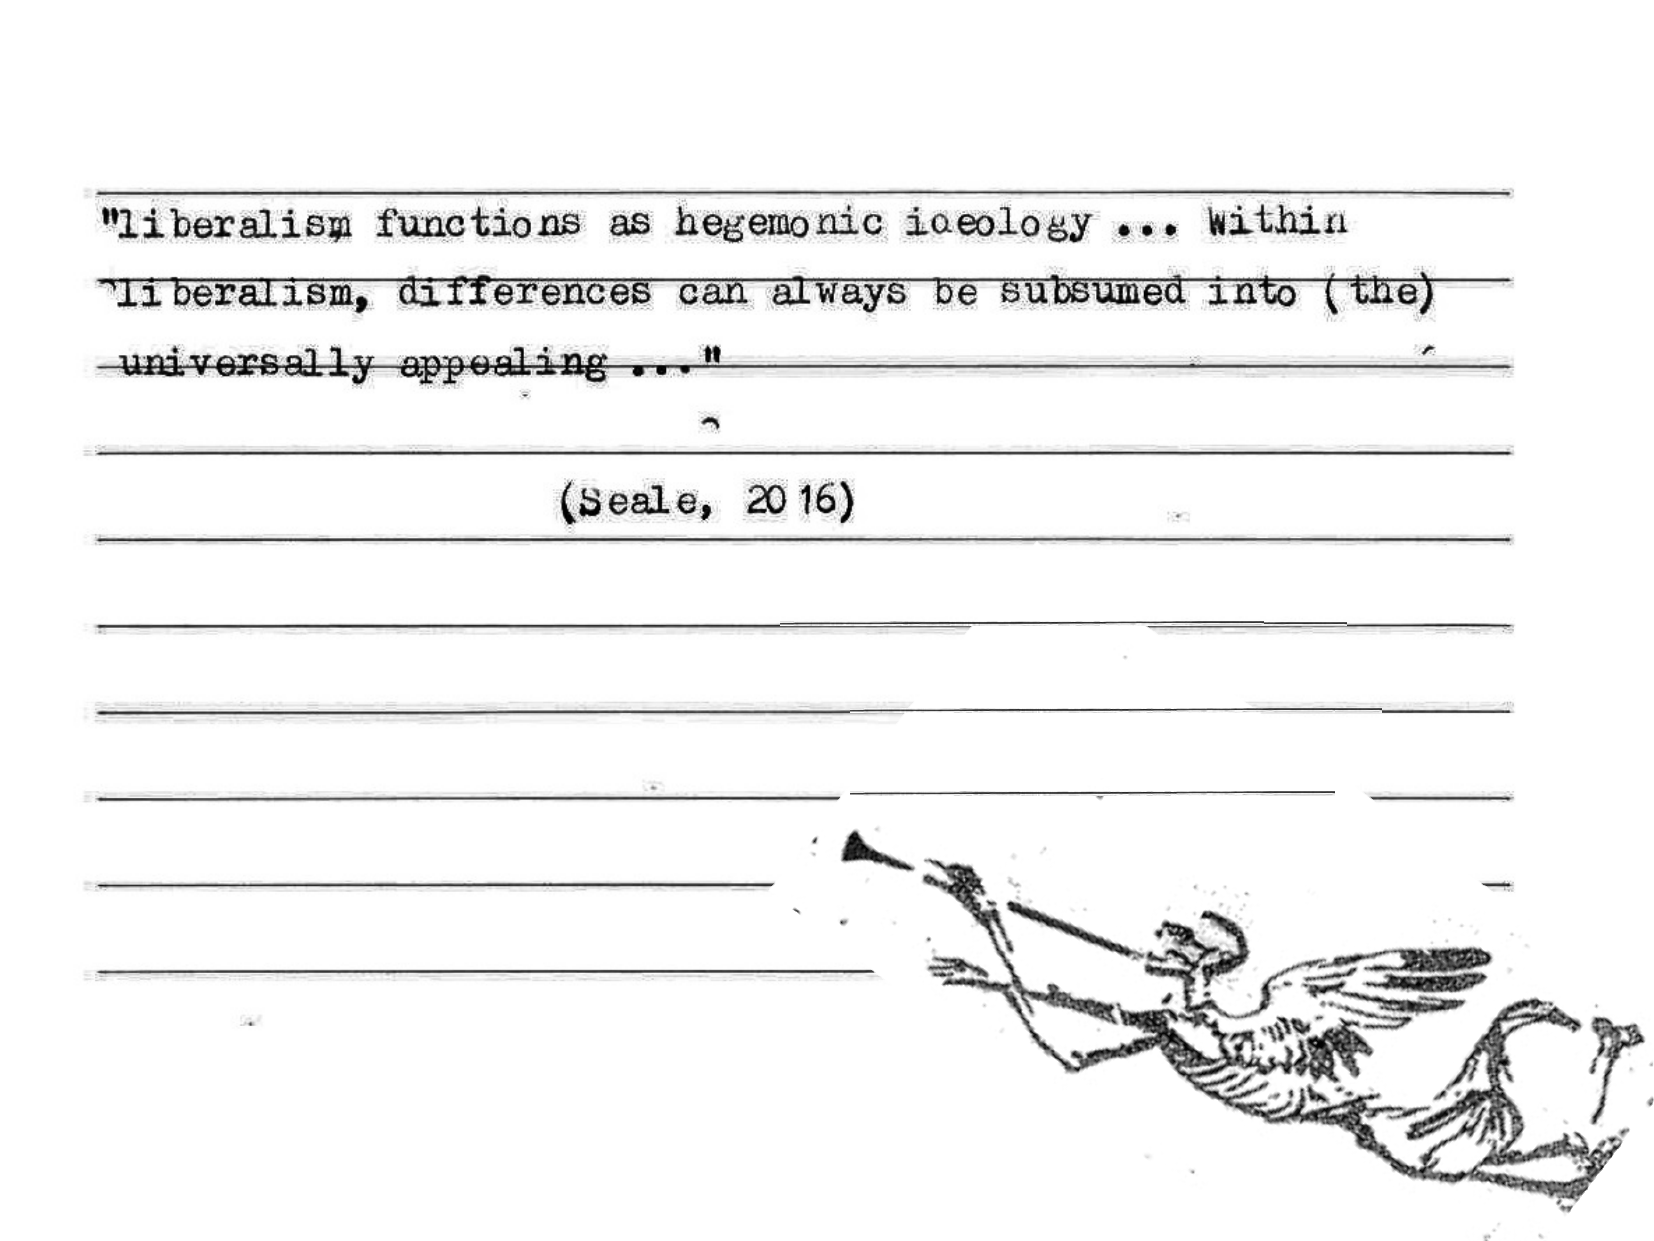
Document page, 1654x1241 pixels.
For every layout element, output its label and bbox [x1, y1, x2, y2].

picture [0, 125, 1654, 1241]
